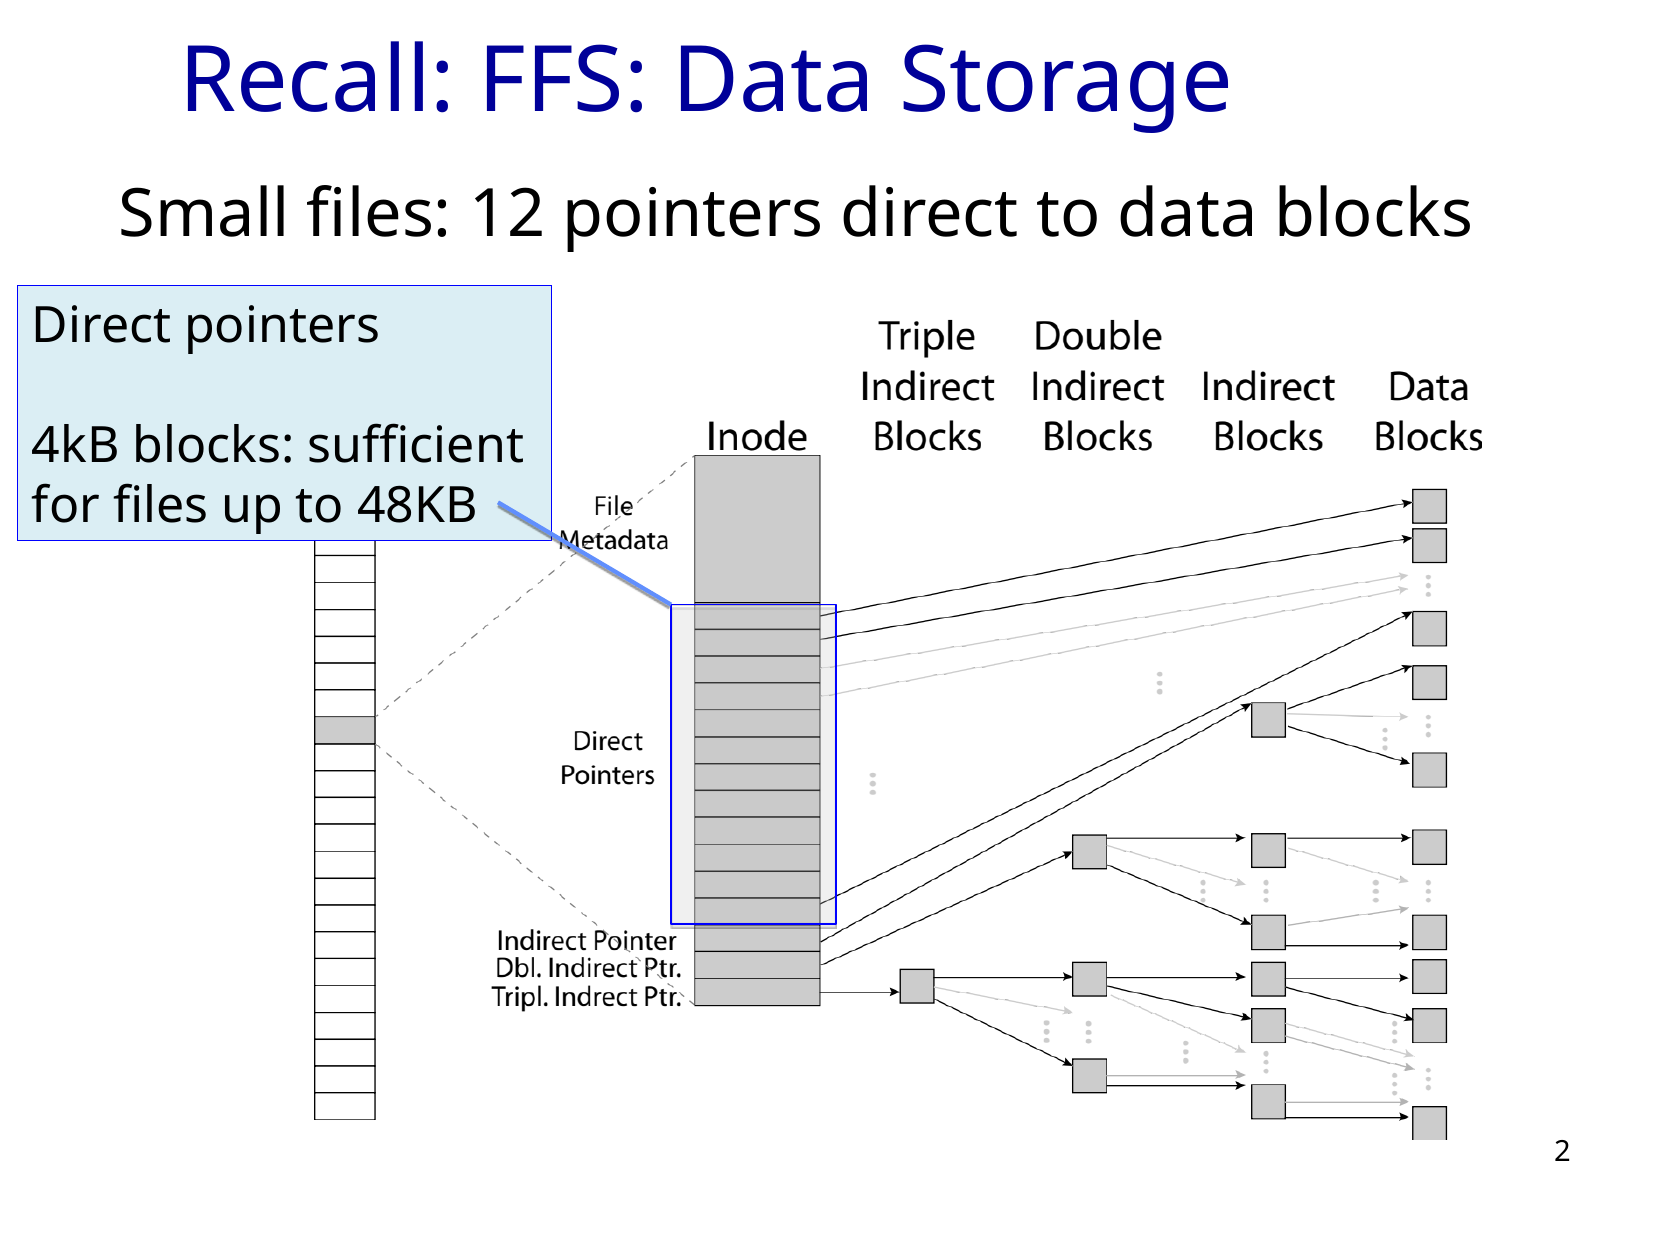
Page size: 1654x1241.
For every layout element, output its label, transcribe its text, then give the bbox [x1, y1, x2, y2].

picture [128, 314, 1629, 1140]
title Recall: FFS: Data Storage [179, 0, 1475, 165]
text_box Direct pointers 4kB blocks: sufficient for files up to 48KB [17, 285, 552, 541]
text_box [670, 604, 836, 924]
list Small files: 12 pointers direct to data blocks [82, 165, 1571, 304]
